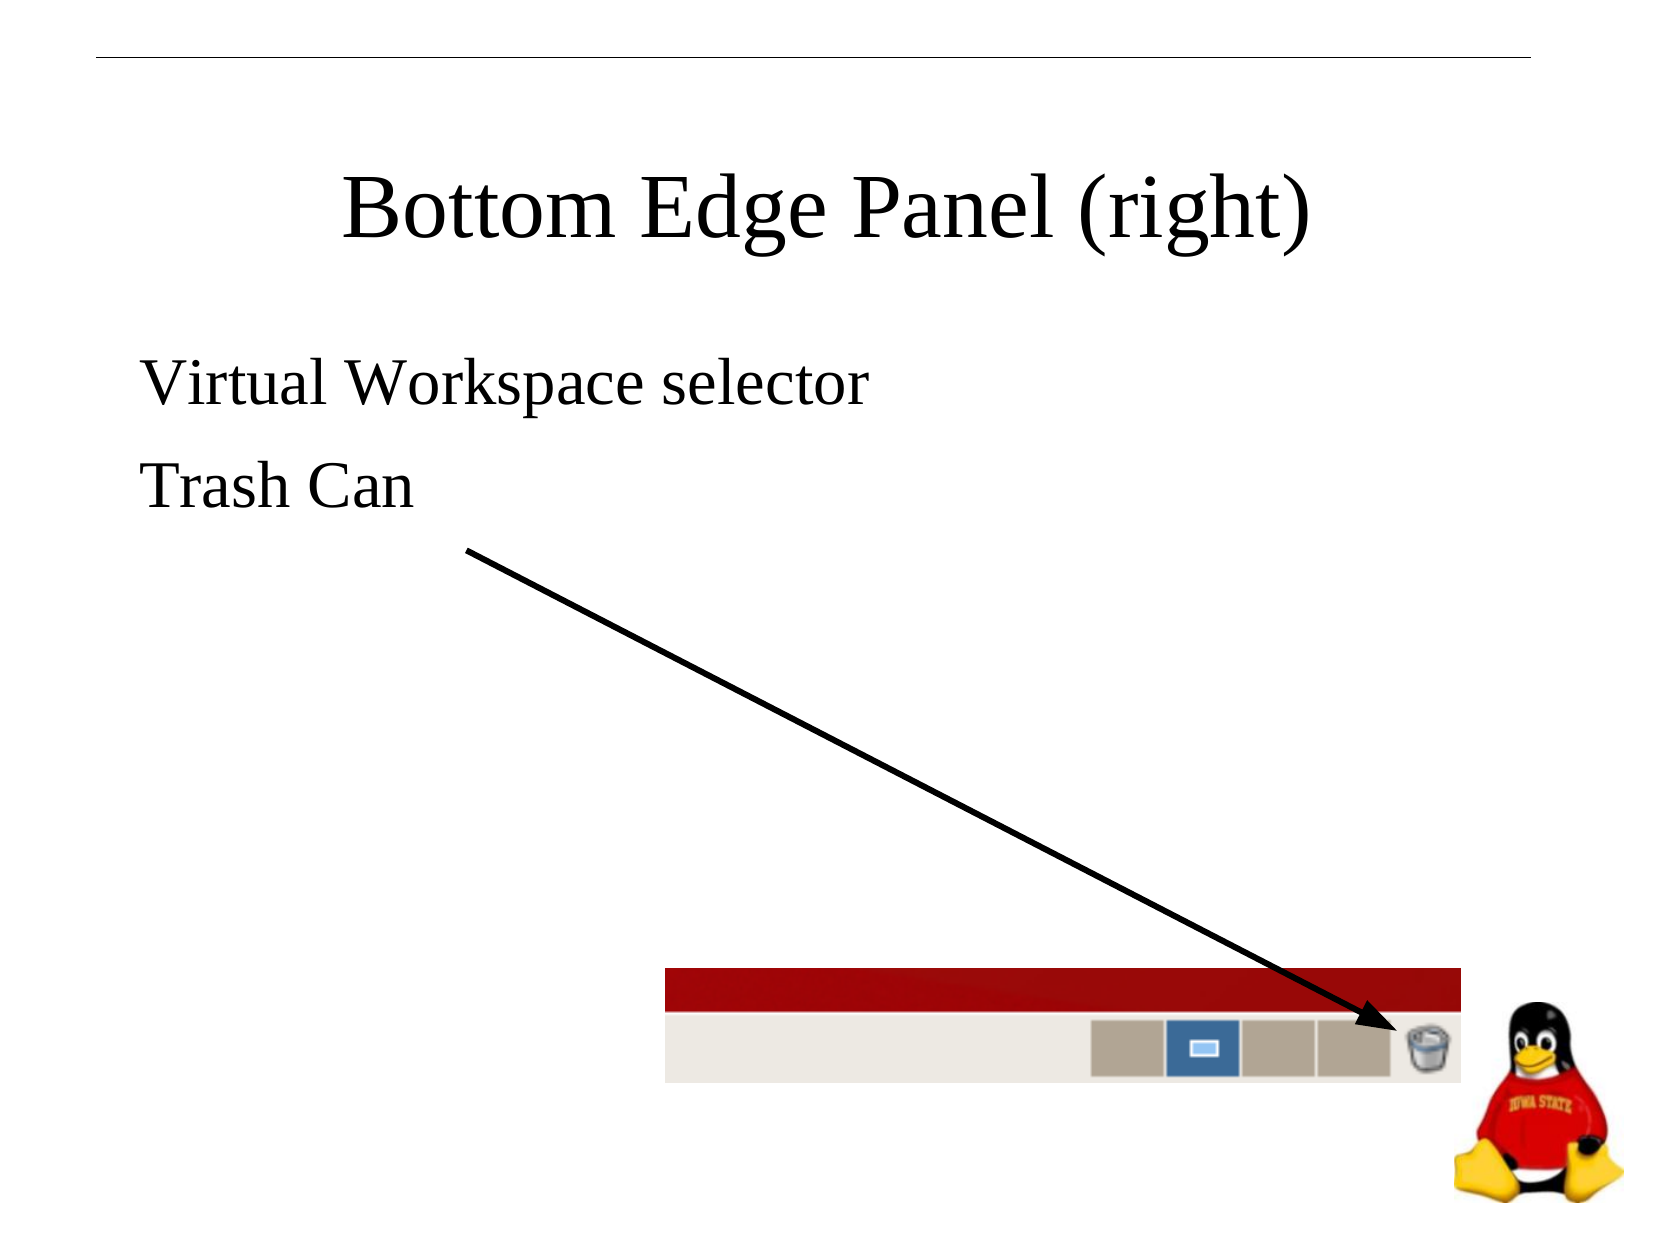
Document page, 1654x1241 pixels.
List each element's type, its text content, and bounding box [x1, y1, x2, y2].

picture [665, 968, 1624, 1203]
list Virtual Workspace selector Trash Can [121, 344, 1534, 560]
title Bottom Edge Panel (right) [121, 102, 1534, 311]
